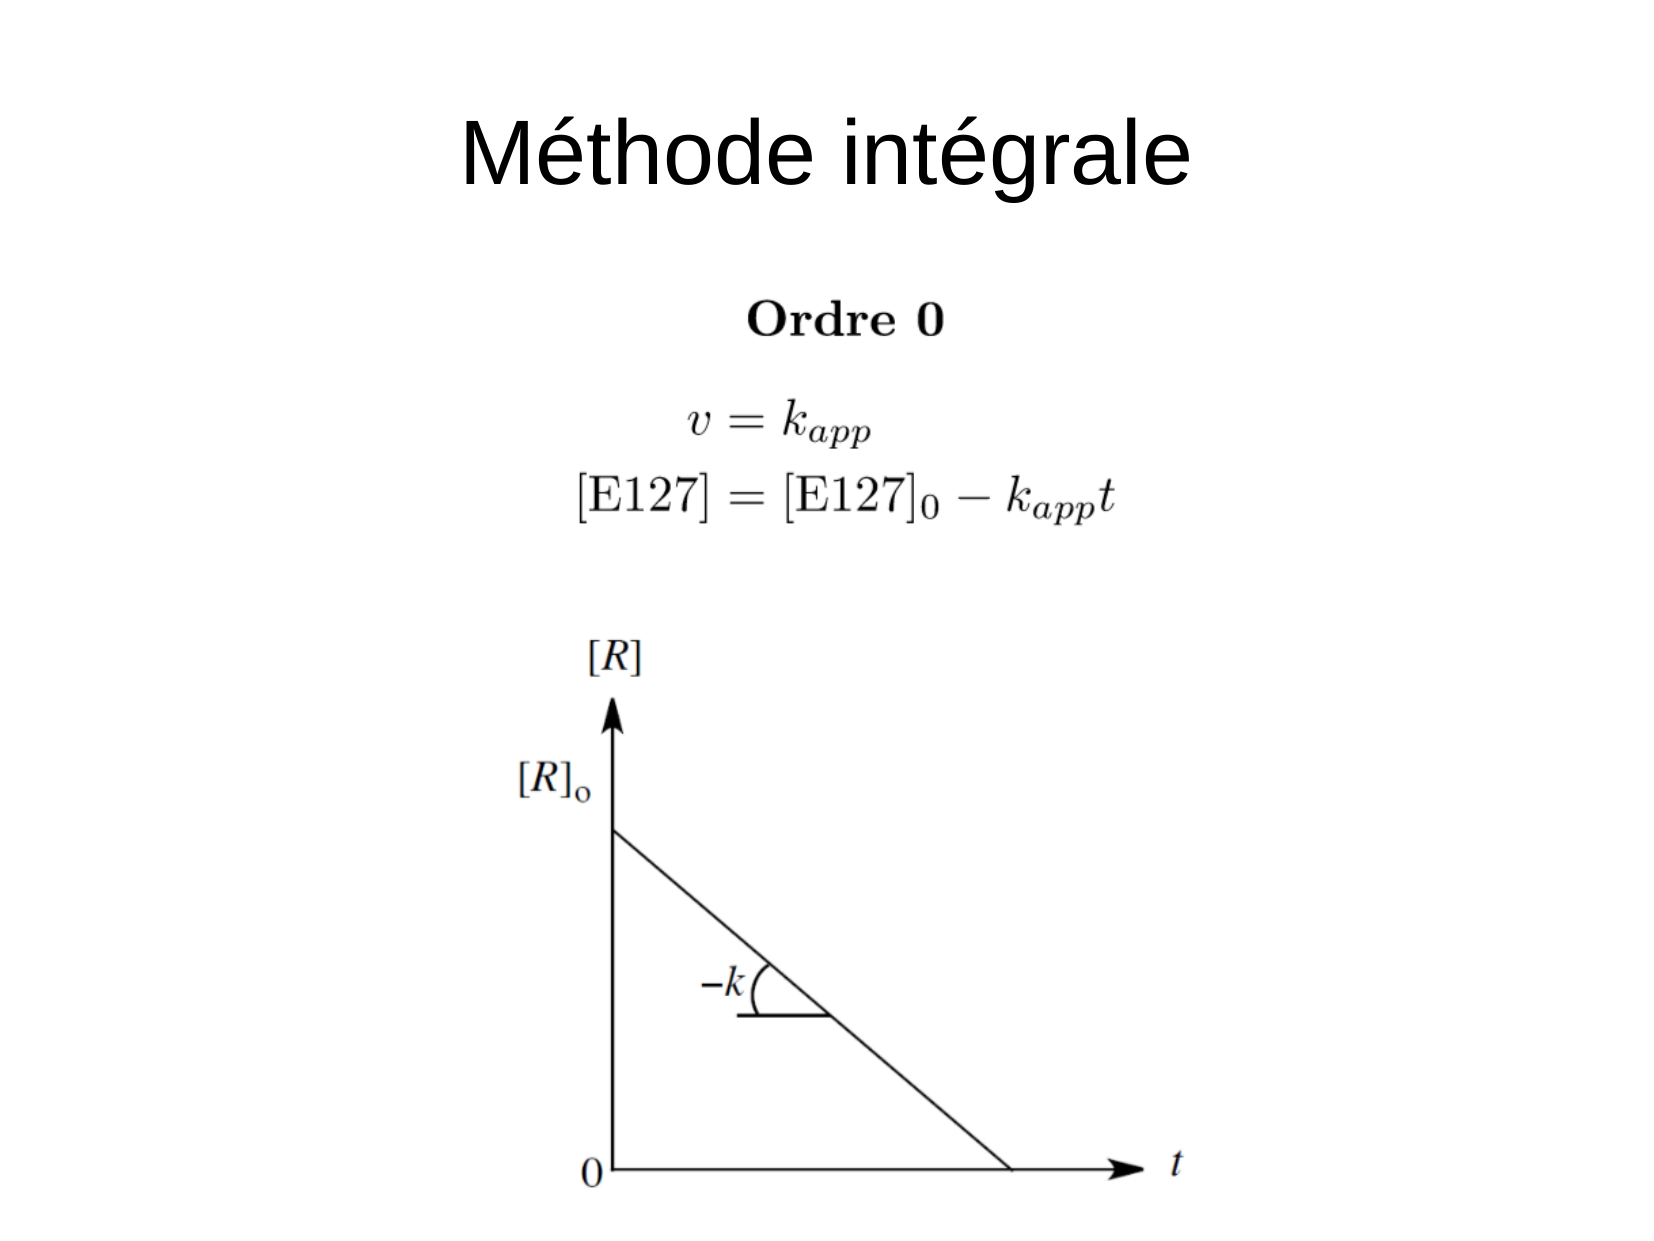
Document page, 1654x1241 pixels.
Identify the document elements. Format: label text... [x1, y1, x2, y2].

picture [413, 256, 1229, 1216]
title Méthode intégrale [82, 49, 1571, 257]
